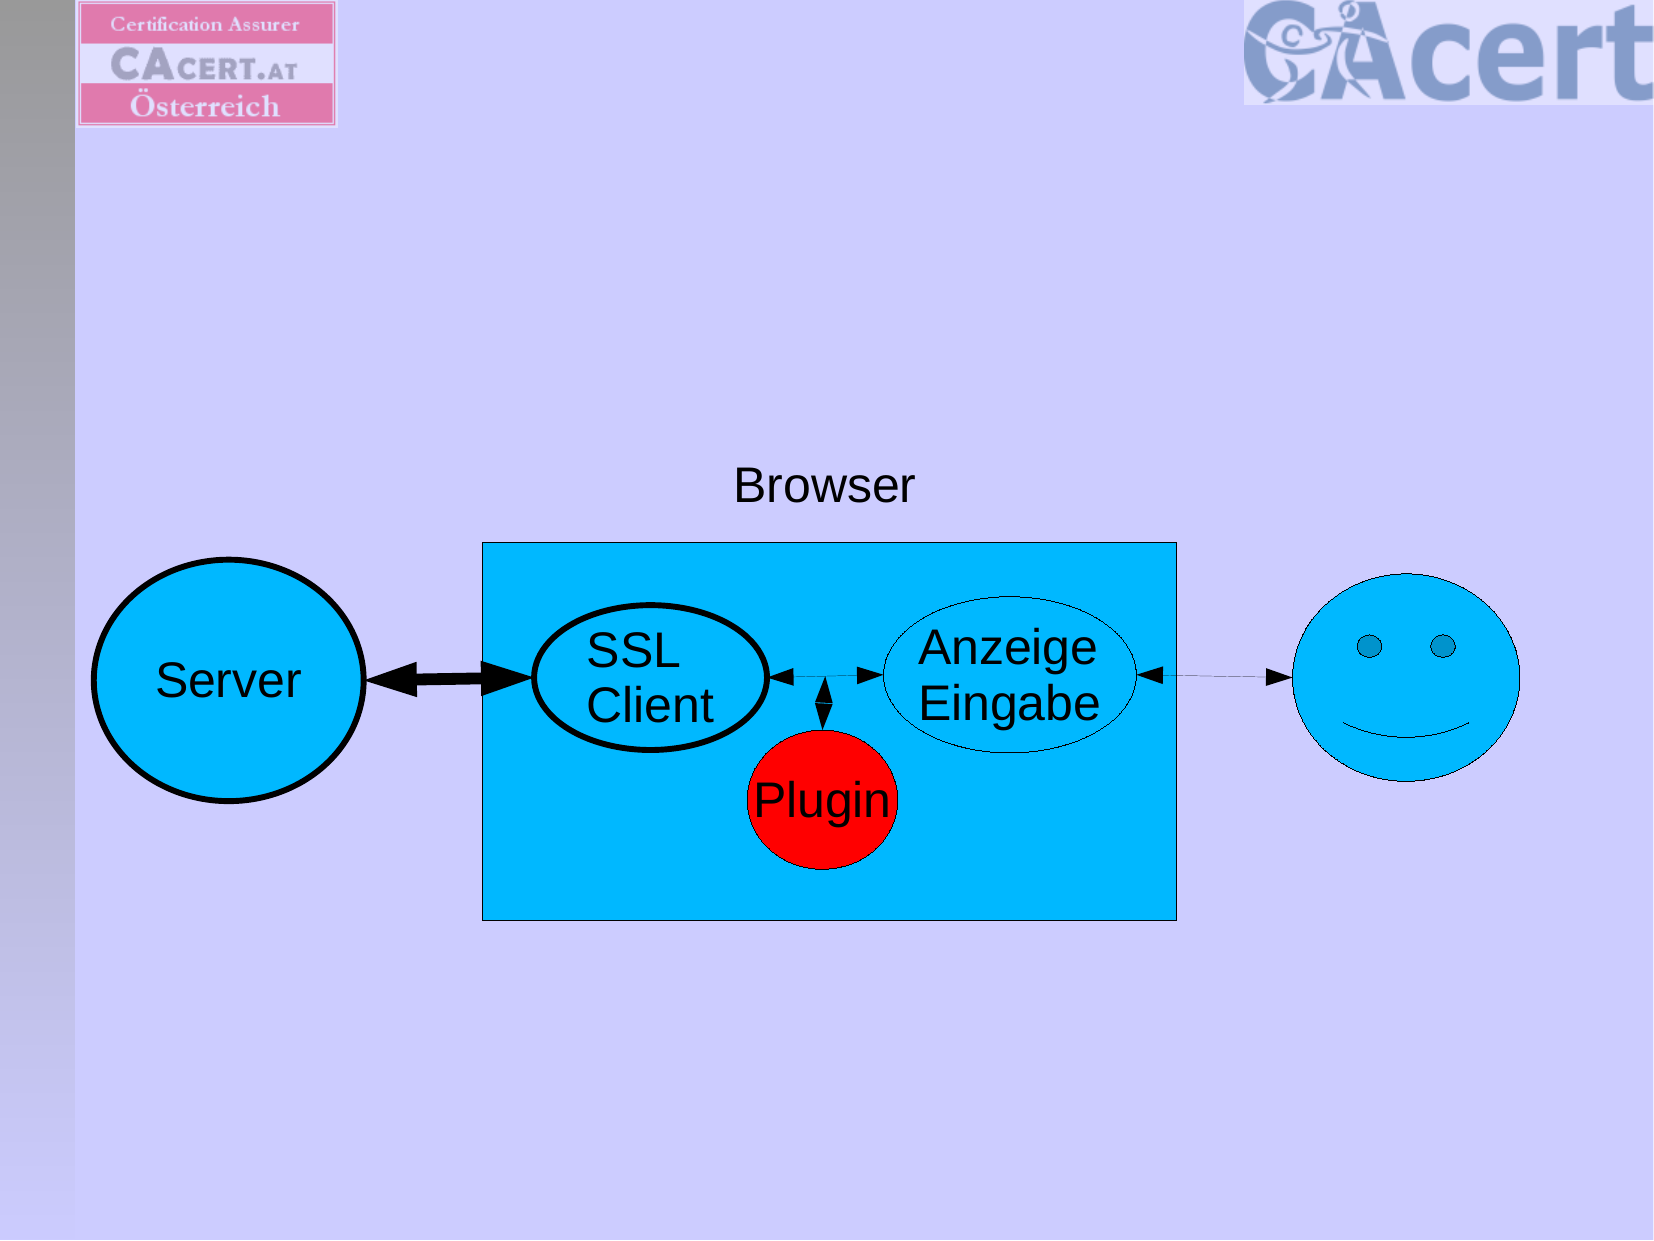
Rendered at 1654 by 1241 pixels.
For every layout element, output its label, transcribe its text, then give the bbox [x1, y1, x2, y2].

text_box Browser [622, 457, 1029, 514]
text_box Server [93, 559, 364, 802]
text_box [1292, 573, 1520, 782]
text_box Plugin [747, 730, 898, 870]
text_box Anzeige Eingabe [883, 596, 1137, 753]
text_box [482, 542, 1177, 677]
text_box SSL Client [534, 605, 767, 751]
text_box [482, 676, 1177, 921]
